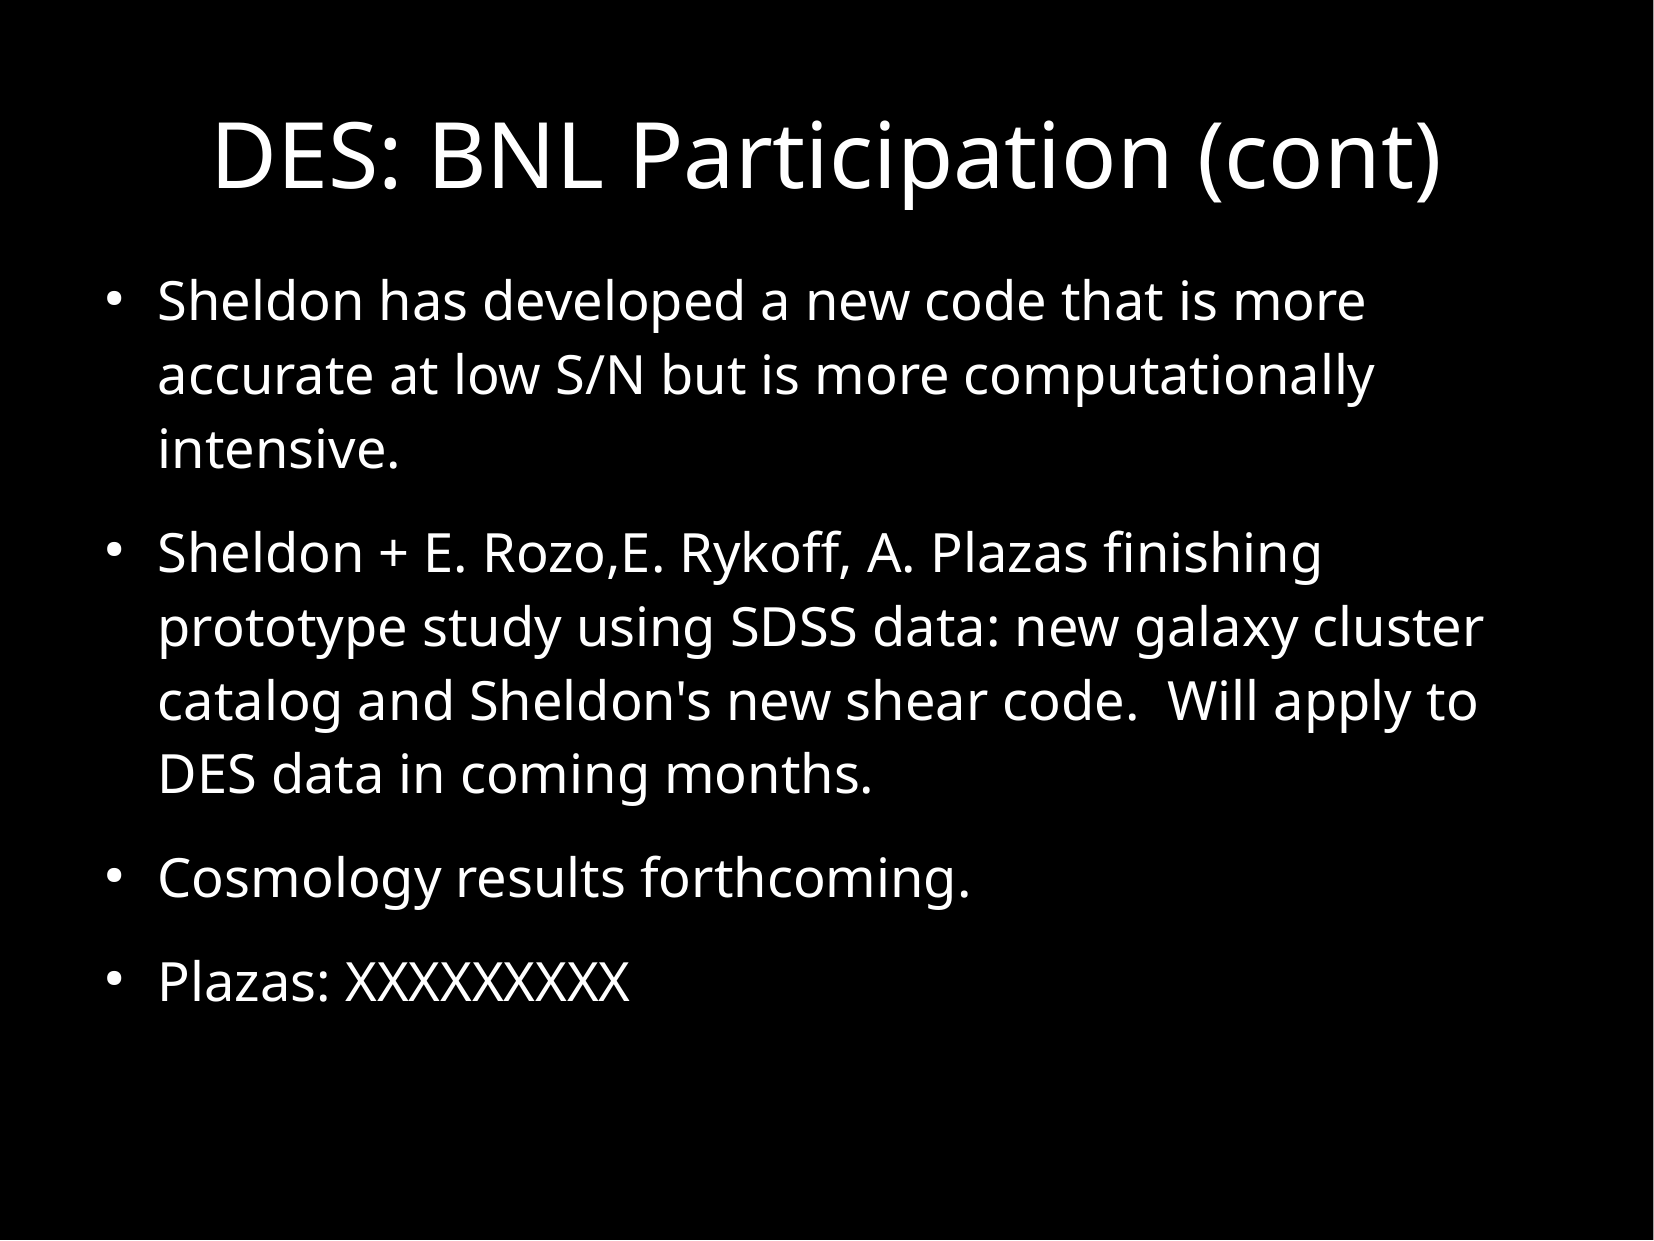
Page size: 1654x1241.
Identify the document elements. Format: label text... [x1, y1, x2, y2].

title DES: BNL Participation (cont) [82, 49, 1571, 257]
list Sheldon has developed a new code that is more accurate at low S/N but is more computationally intensive. Sheldon + E. Rozo,E. Rykoff, A. Plazas finishing prototype study using SDSS data: new galaxy cluster catalog and Sheldon's new shear code. Will apply to DES data in coming months. Cosmology results forthcoming. Plazas: XXXXXXXXX [86, 262, 1576, 1163]
